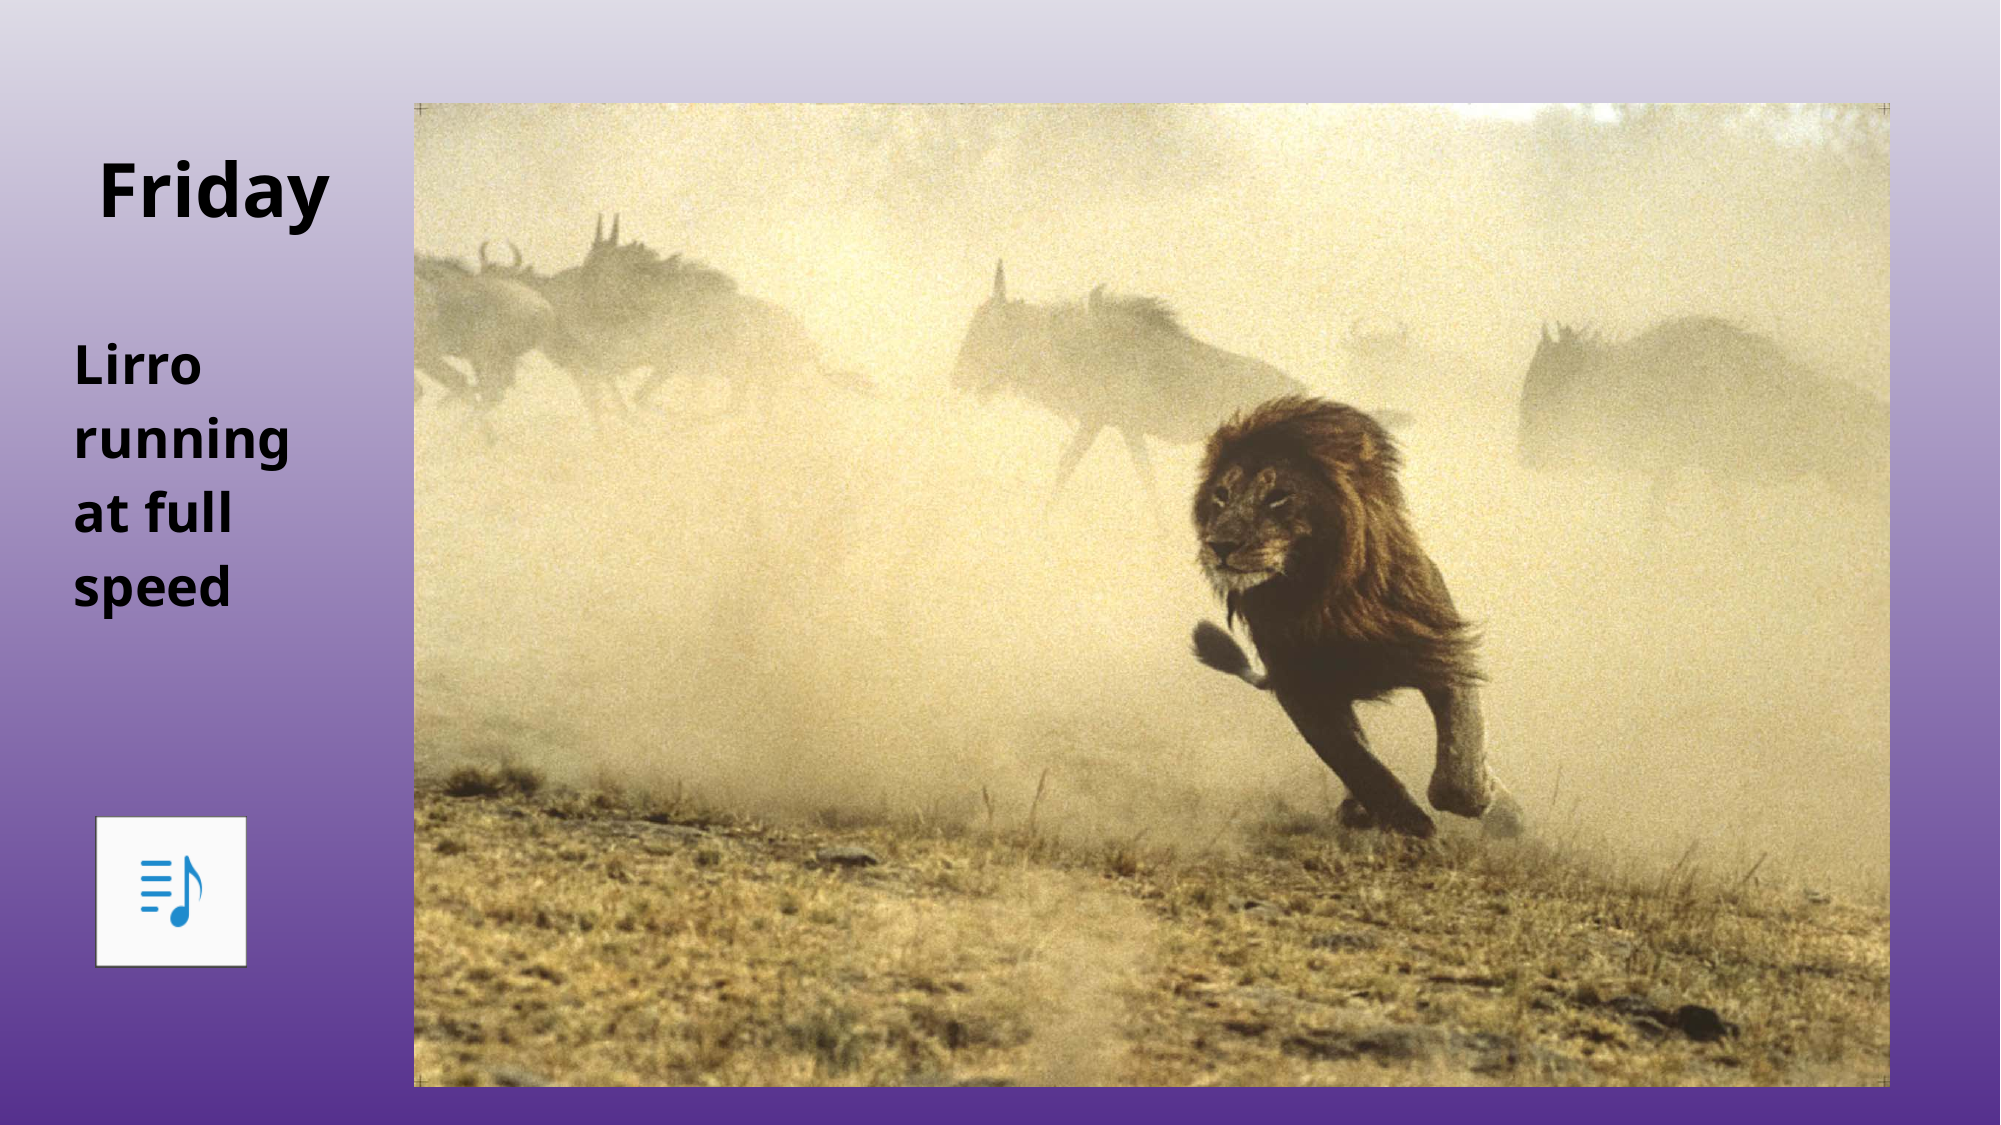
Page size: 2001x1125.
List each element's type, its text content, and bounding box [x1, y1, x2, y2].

text_box Lirro running at full speed [59, 318, 343, 1125]
picture [414, 103, 1890, 1087]
text_box [94, 814, 249, 969]
text_box Friday [82, 129, 426, 320]
